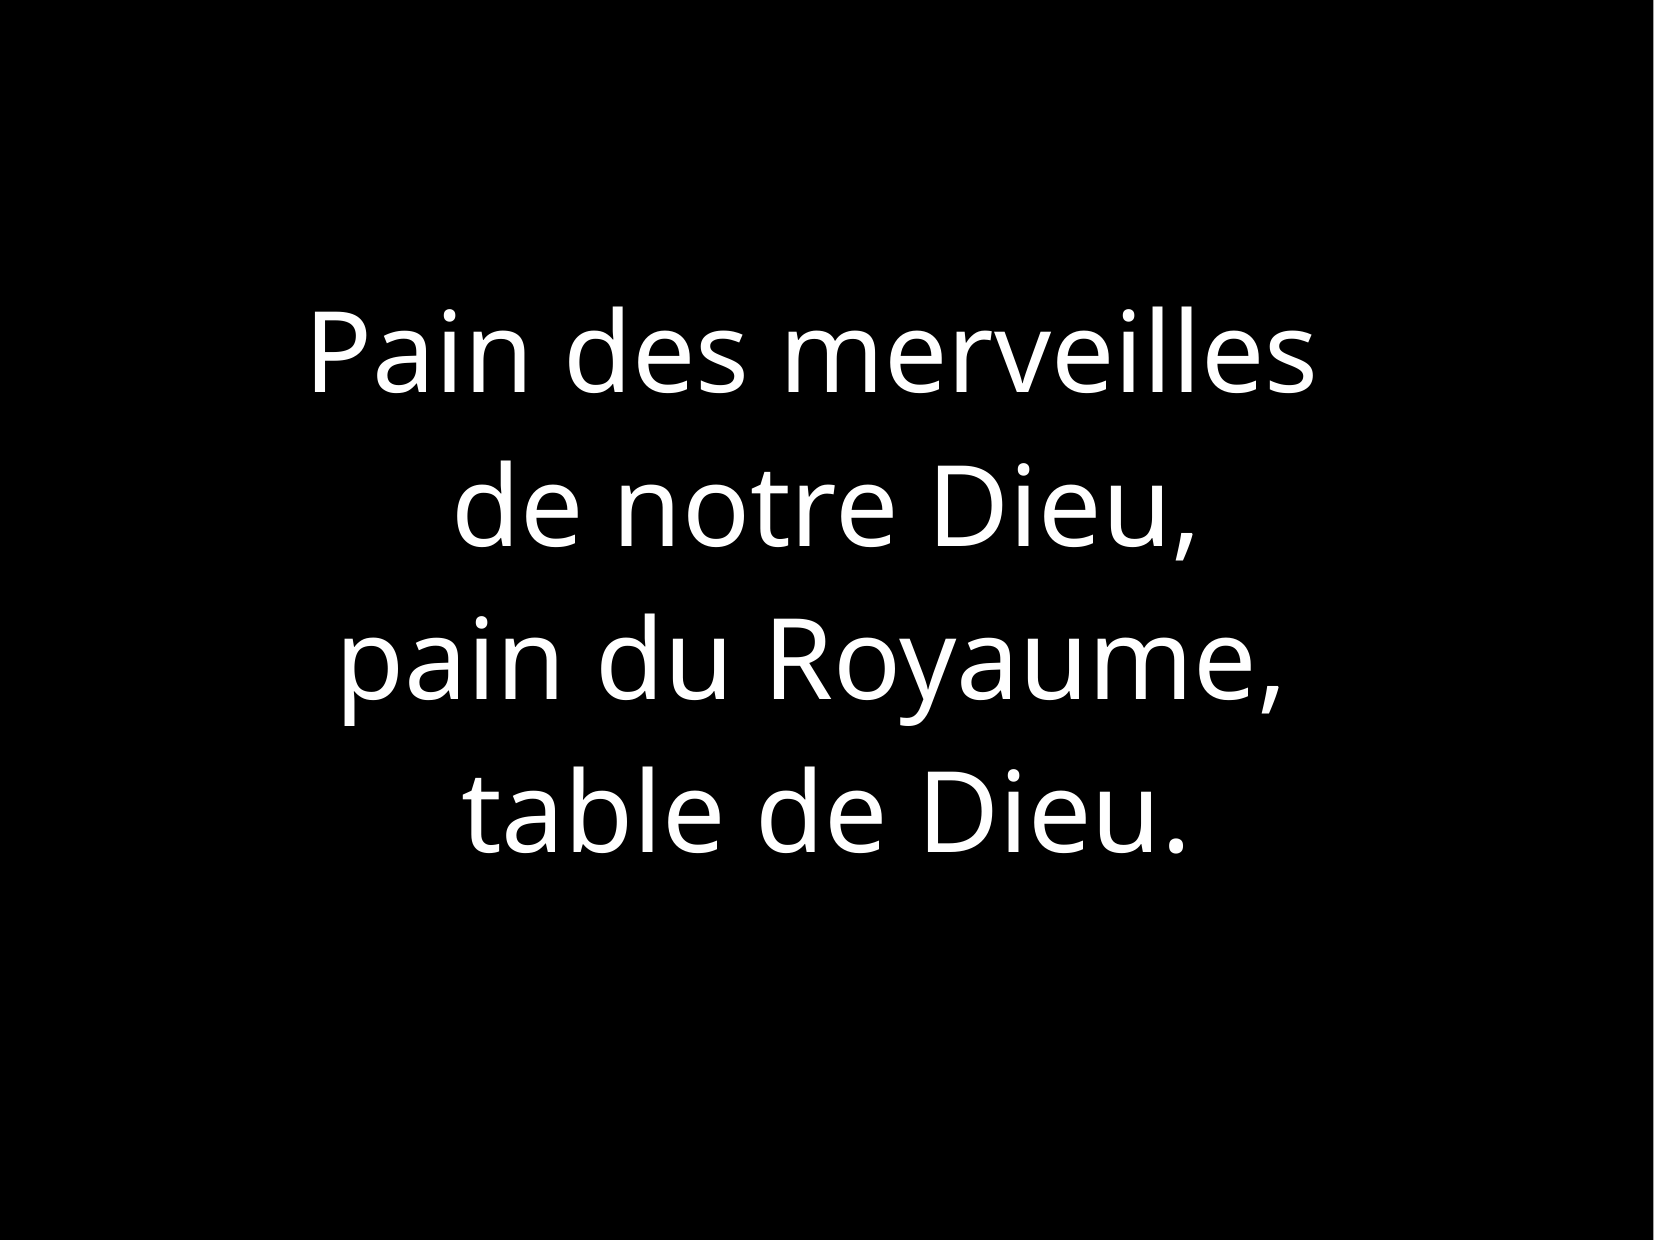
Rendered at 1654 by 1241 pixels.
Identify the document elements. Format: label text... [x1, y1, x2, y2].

subtitle Pain des merveilles de notre Dieu, pain du Royaume, table de Dieu. [82, 49, 1571, 1109]
